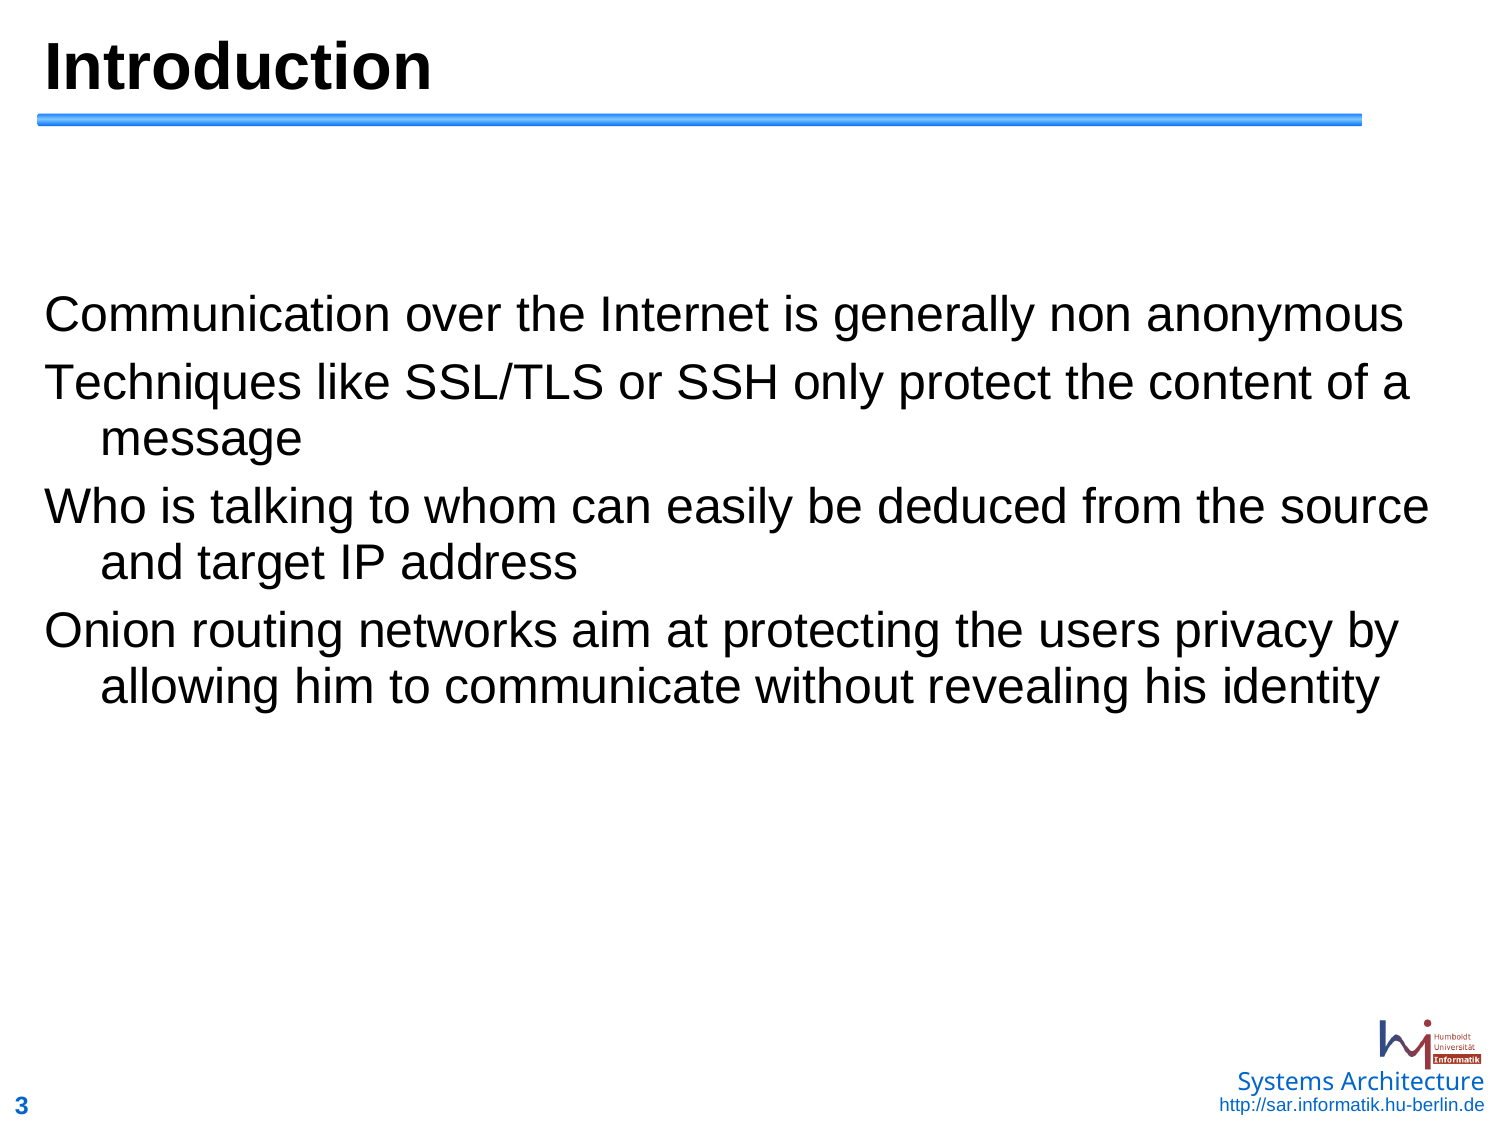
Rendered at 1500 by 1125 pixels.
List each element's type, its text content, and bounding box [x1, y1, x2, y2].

list Communication over the Internet is generally non anonymous Techniques like SSL/TLS or SSH only protect the content of a message Who is talking to whom can easily be deduced from the source and target IP address Onion routing networks aim at protecting the users privacy by allowing him to communicate without revealing his identity [29, 278, 1500, 847]
picture [1376, 1016, 1483, 1071]
title Introduction [29, 20, 1500, 114]
